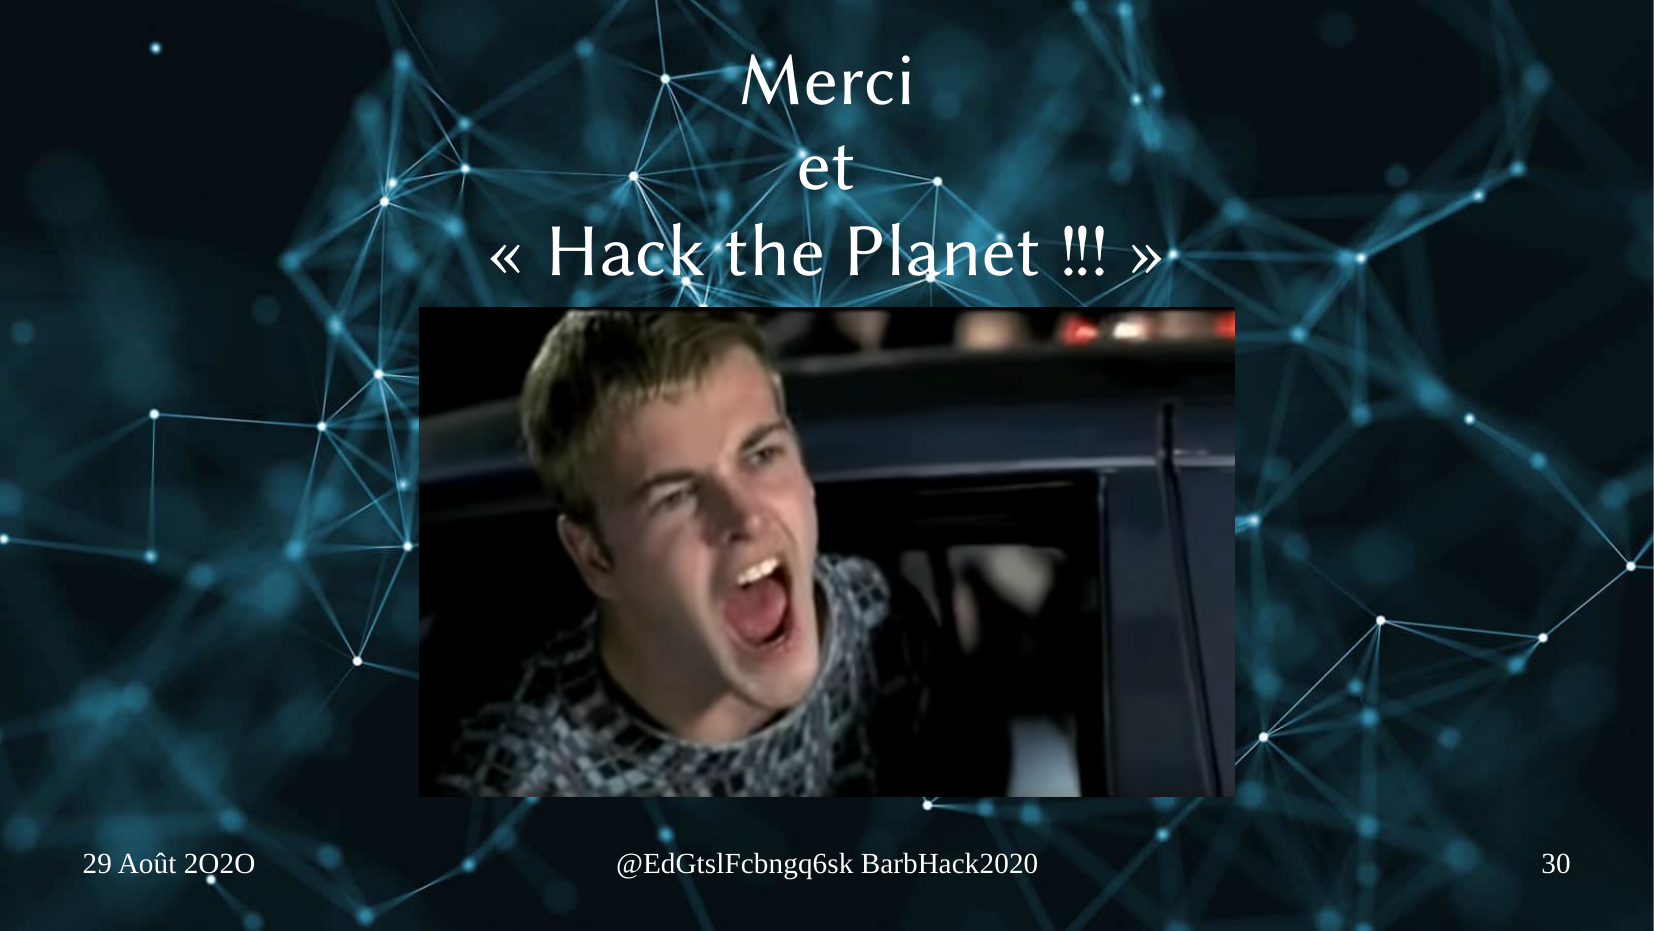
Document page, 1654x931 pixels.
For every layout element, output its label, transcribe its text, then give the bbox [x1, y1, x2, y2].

picture [0, 0, 1654, 931]
subtitle Merci et « Hack the Planet !!! » [29, 37, 1625, 886]
